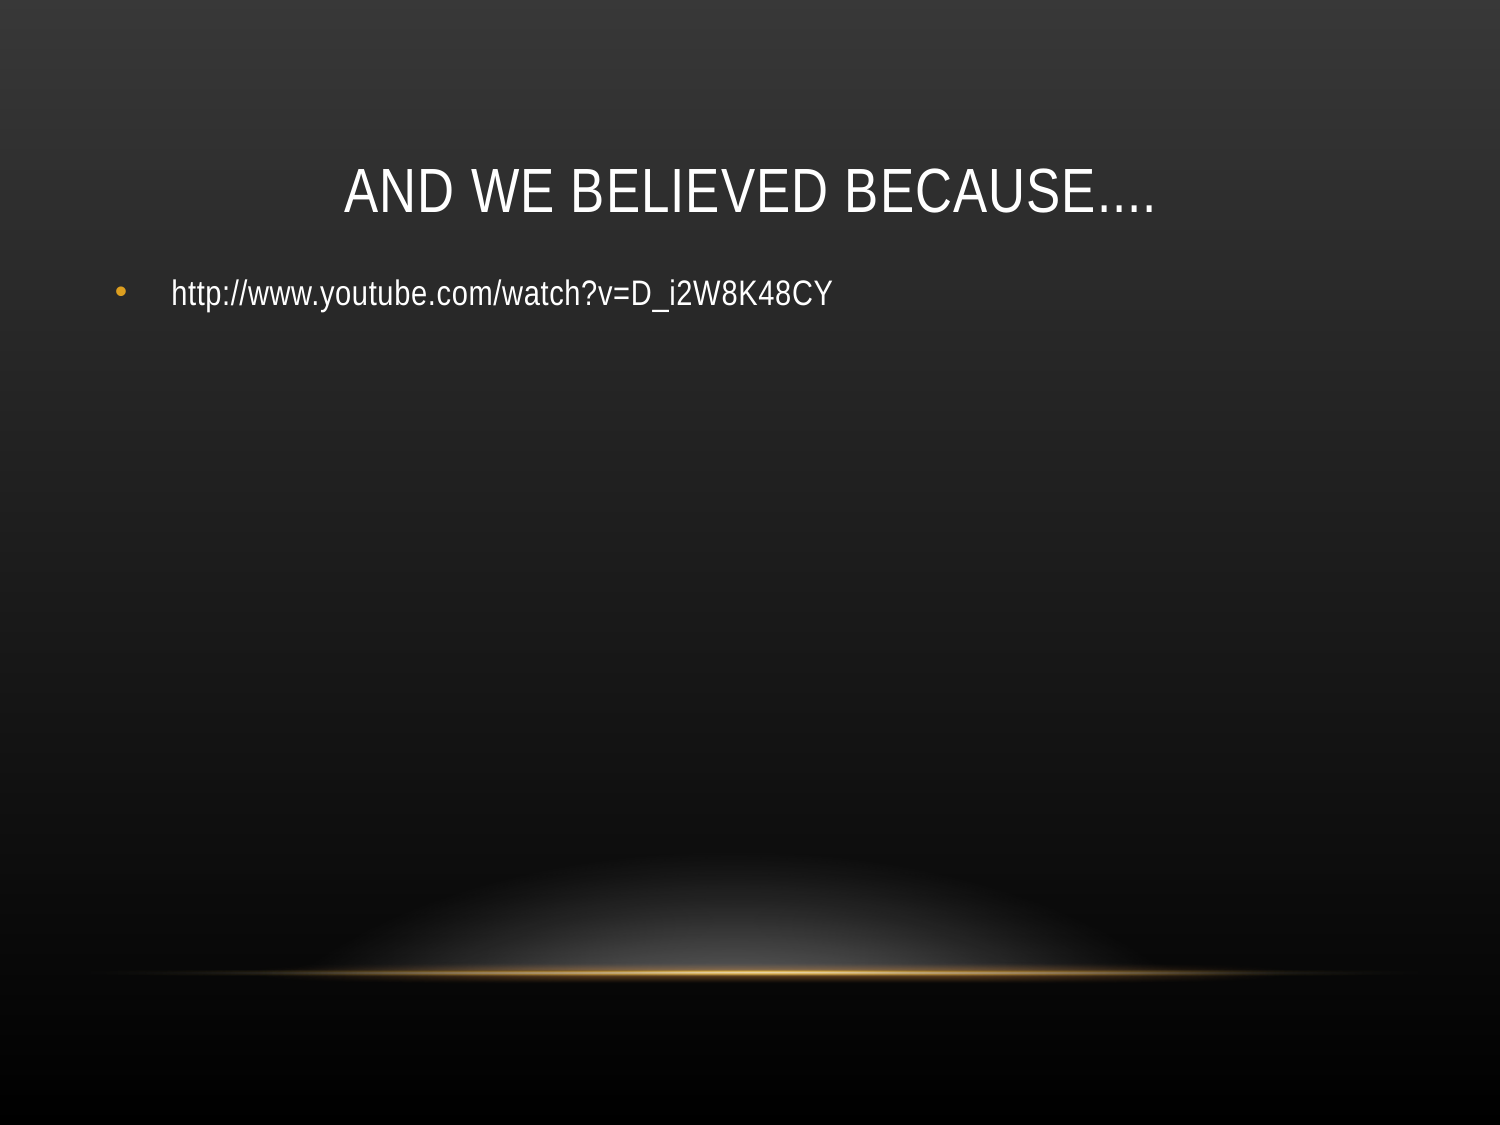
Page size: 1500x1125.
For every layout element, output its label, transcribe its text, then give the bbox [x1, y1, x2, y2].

list http://www.youtube.com/watch?v=D_i2W8K48CY [99, 262, 1400, 938]
title And we believed because.... [99, 45, 1400, 233]
